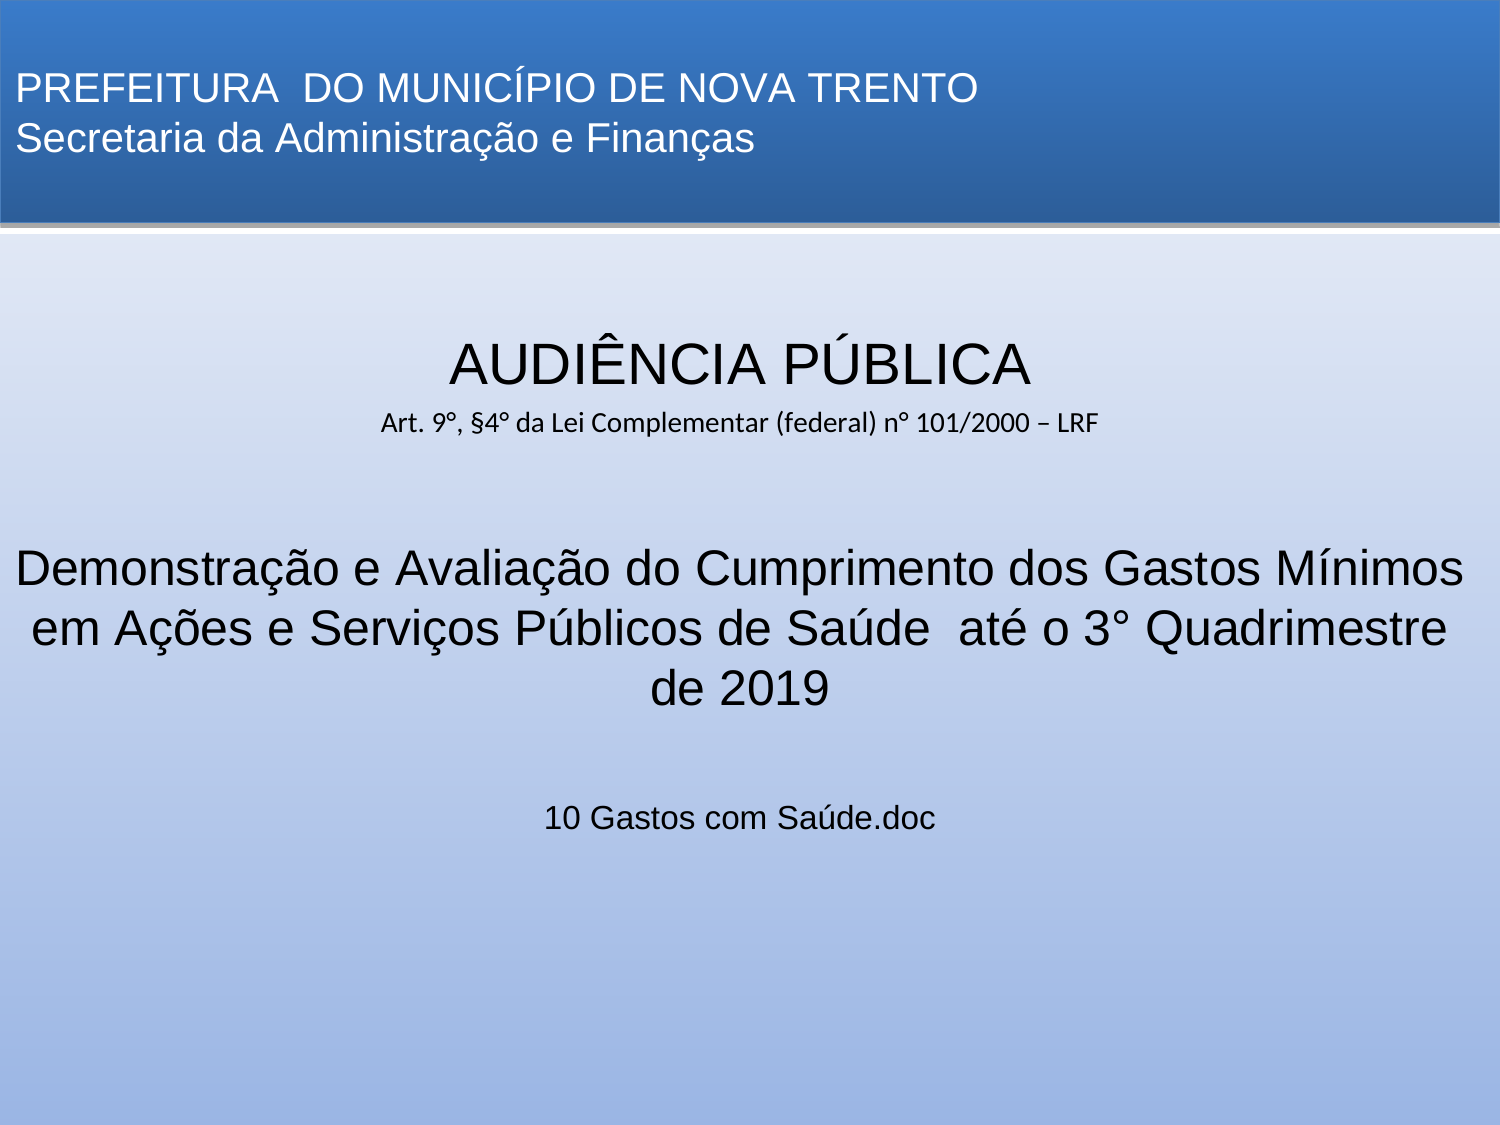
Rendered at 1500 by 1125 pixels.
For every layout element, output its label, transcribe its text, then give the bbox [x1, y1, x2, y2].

title PREFEITURA DO MUNICÍPIO DE NOVA TRENTO Secretaria da Administração e Finanças [0, 0, 1500, 223]
subtitle AUDIÊNCIA PÚBLICA Art. 9°, §4° da Lei Complementar (federal) n° 101/2000 – LRF Demonstração e Avaliação do Cumprimento dos Gastos Mínimos em Ações e Serviços Públicos de Saúde até o 3° Quadrimestre de 2019 10 Gastos com Saúde.doc [0, 234, 1500, 1125]
